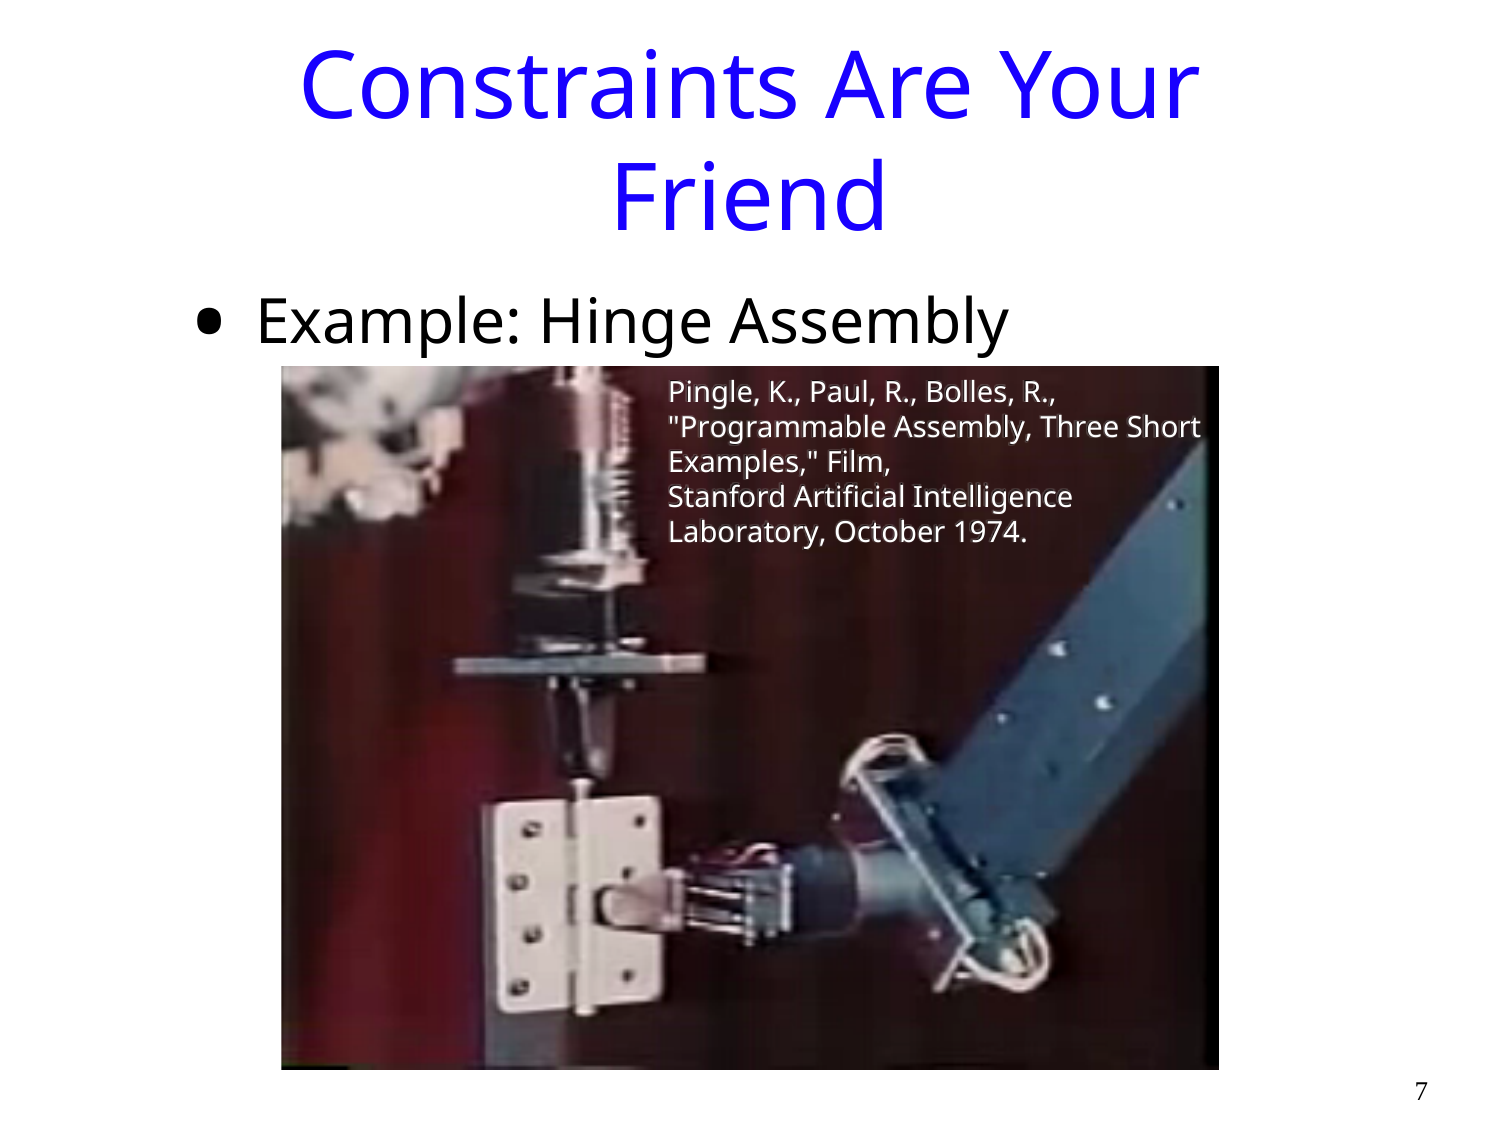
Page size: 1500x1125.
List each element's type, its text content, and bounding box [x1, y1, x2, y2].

title Constraints Are Your Friend [146, 21, 1354, 253]
list Example: Hinge Assembly [146, 275, 1354, 1023]
text_box Pingle, K., Paul, R., Bolles, R., "Programmable Assembly, Three Short Examples," Film, Stanford Artificial Intelligence Laboratory, October 1974. [667, 387, 1213, 534]
picture [281, 366, 1219, 1070]
